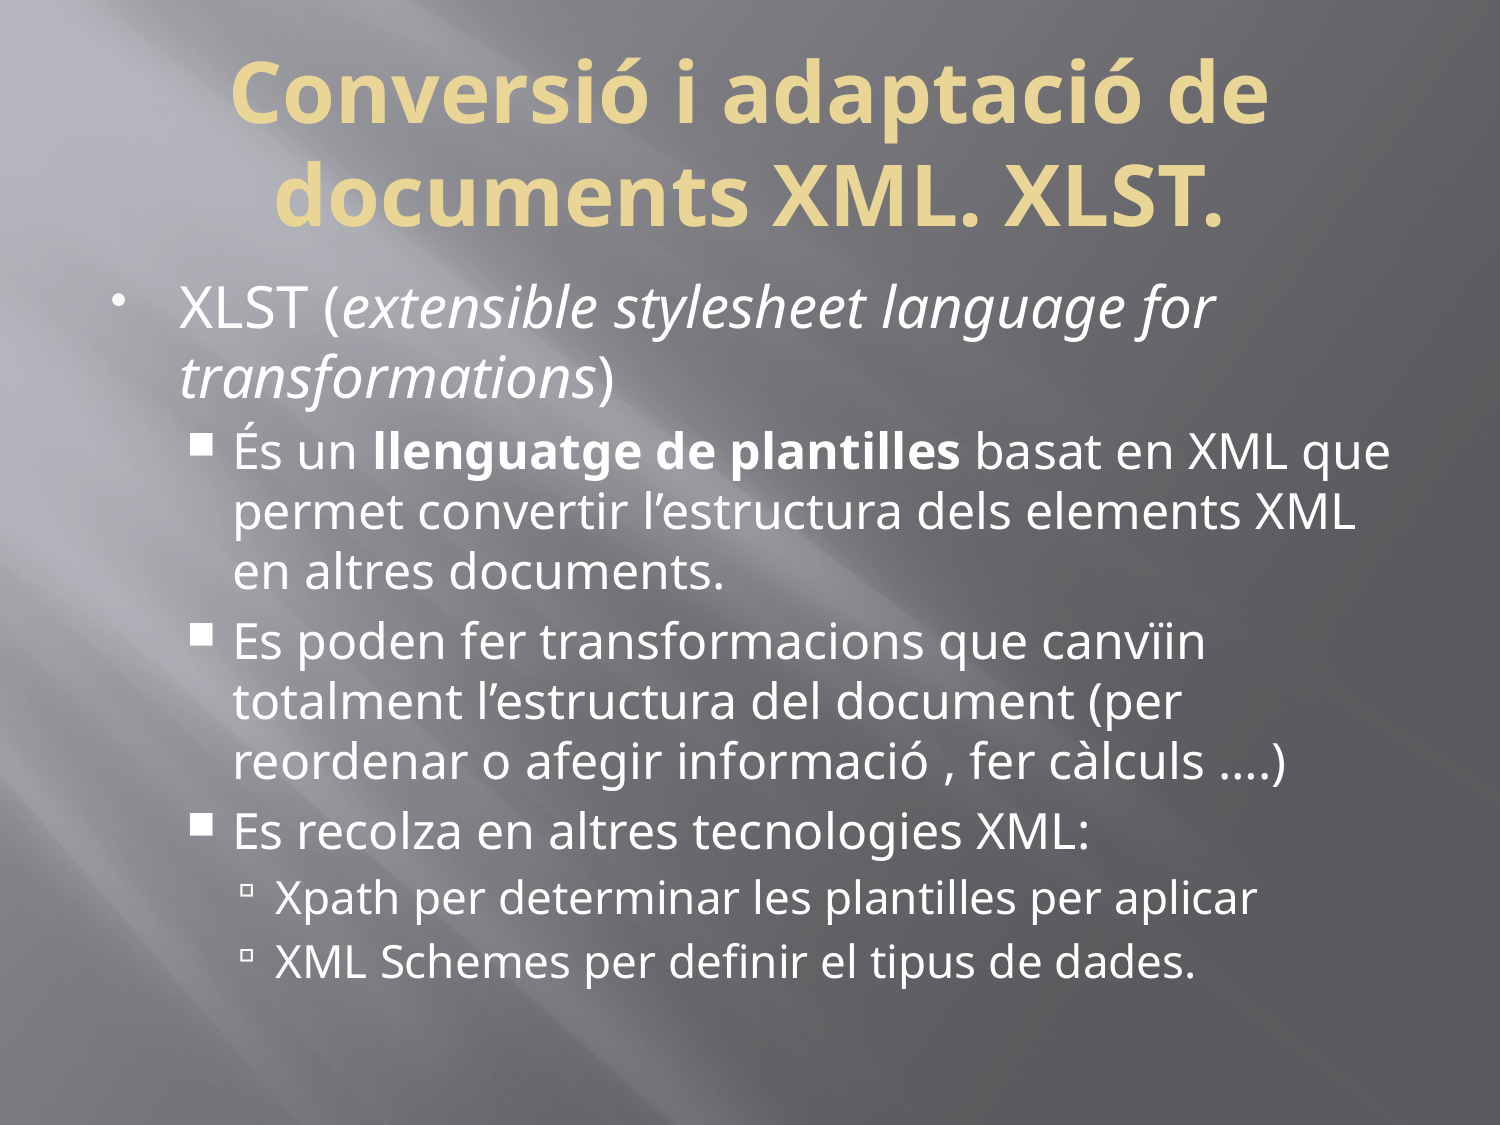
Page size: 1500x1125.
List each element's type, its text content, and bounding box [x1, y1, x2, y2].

list XLST (extensible stylesheet language for transformations) És un llenguatge de plantilles basat en XML que permet convertir l’estructura dels elements XML en altres documents. Es poden fer transformacions que canvïin totalment l’estructura del document (per reordenar o afegir informació , fer càlculs ….) Es recolza en altres tecnologies XML: Xpath per determinar les plantilles per aplicar XML Schemes per definir el tipus de dades. [75, 262, 1425, 1035]
title Conversió i adaptació de documents XML. XLST. [75, 23, 1425, 258]
picture [0, 0, 1500, 1125]
